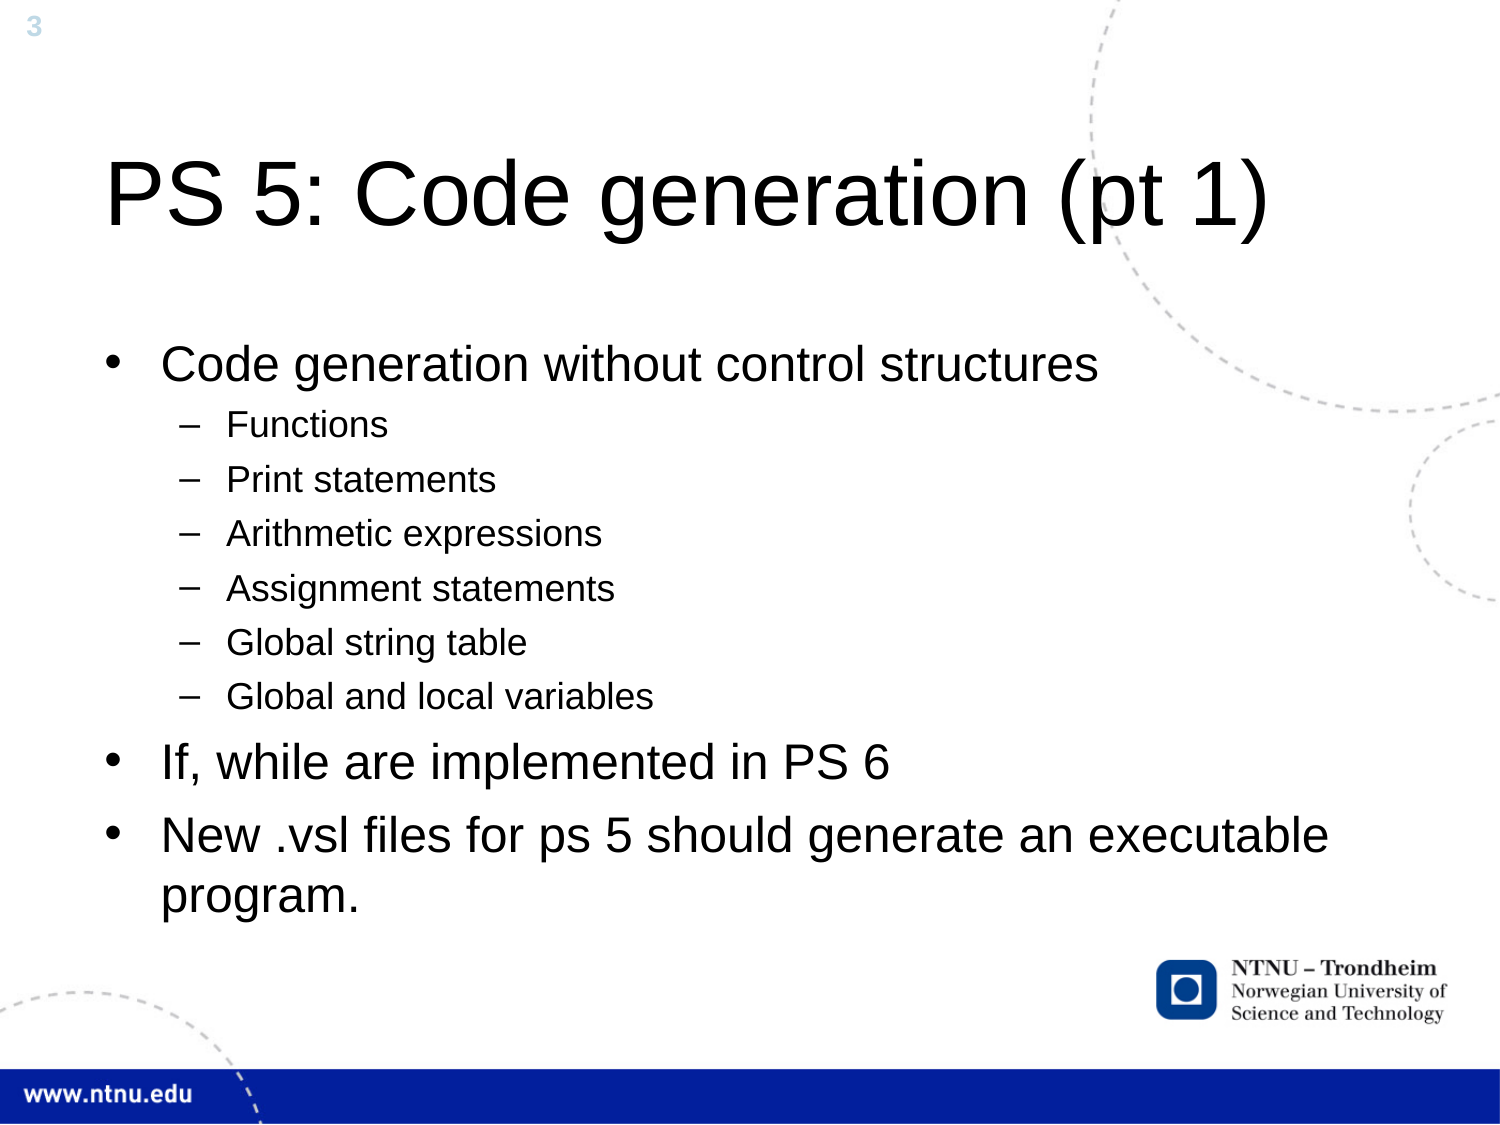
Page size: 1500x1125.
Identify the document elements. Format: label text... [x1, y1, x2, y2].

list Code generation without control structures Functions Print statements Arithmetic expressions Assignment statements Global string table Global and local variables If, while are implemented in PS 6 New .vsl files for ps 5 should generate an executable program. [89, 323, 1365, 991]
title PS 5: Code generation (pt 1) [89, 87, 1365, 291]
picture [0, 0, 1500, 1125]
